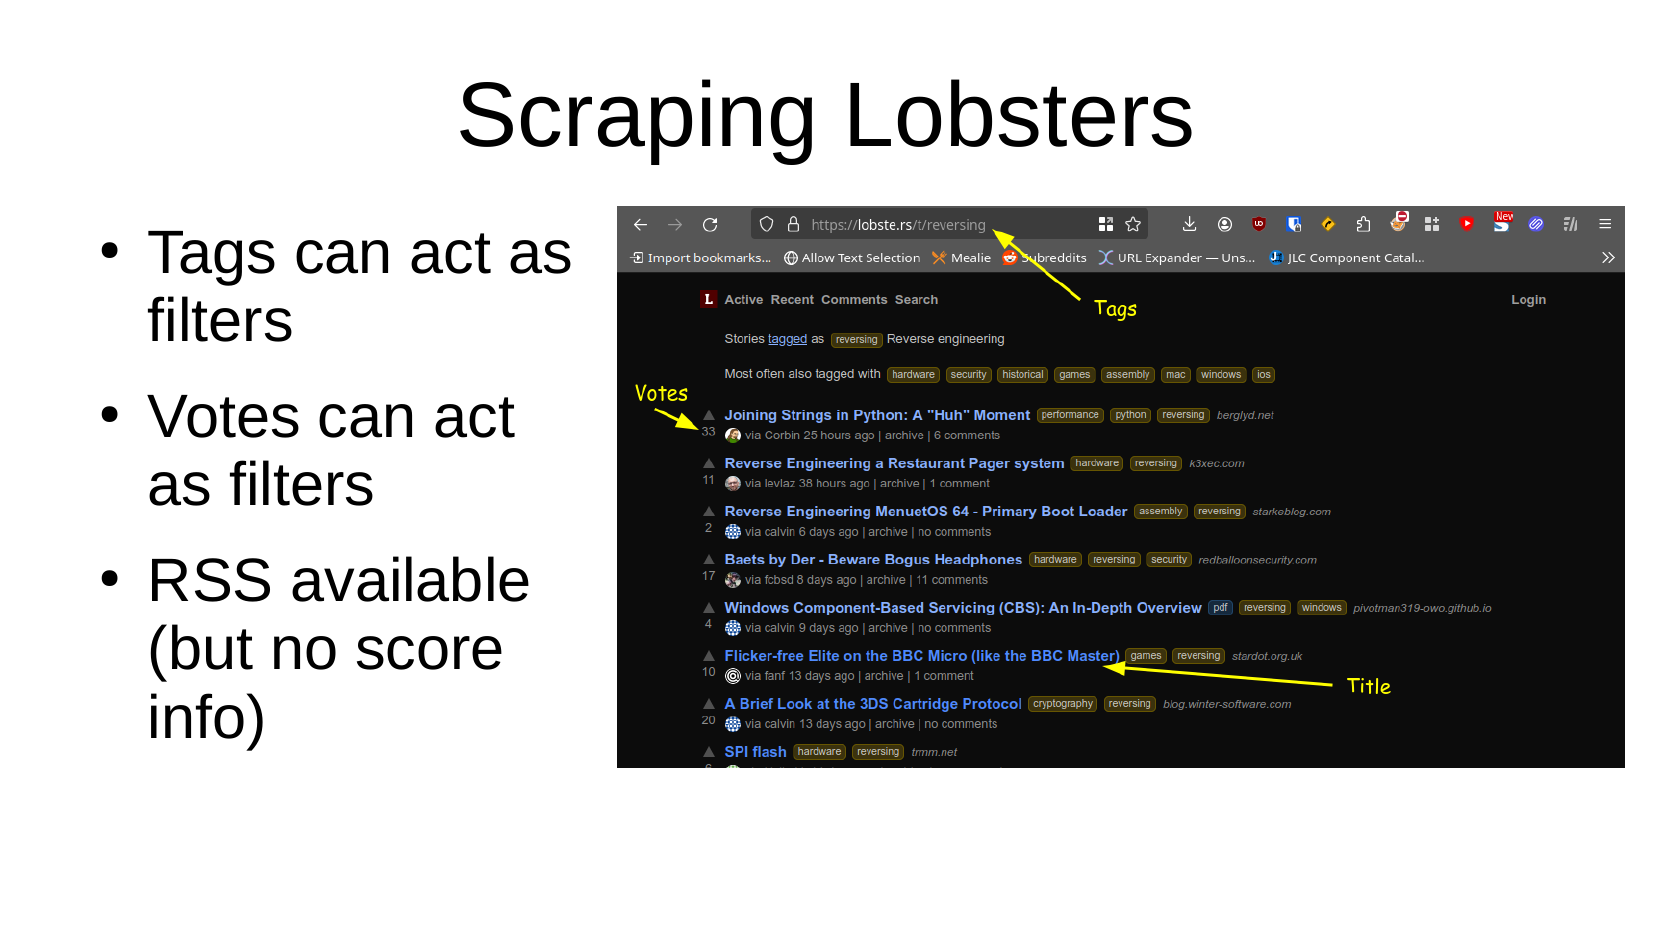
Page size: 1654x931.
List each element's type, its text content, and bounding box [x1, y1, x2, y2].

list Tags can act as filters Votes can act as filters RSS available (but no score info) [82, 217, 591, 758]
picture [617, 206, 1625, 768]
title Scraping Lobsters [82, 37, 1571, 193]
